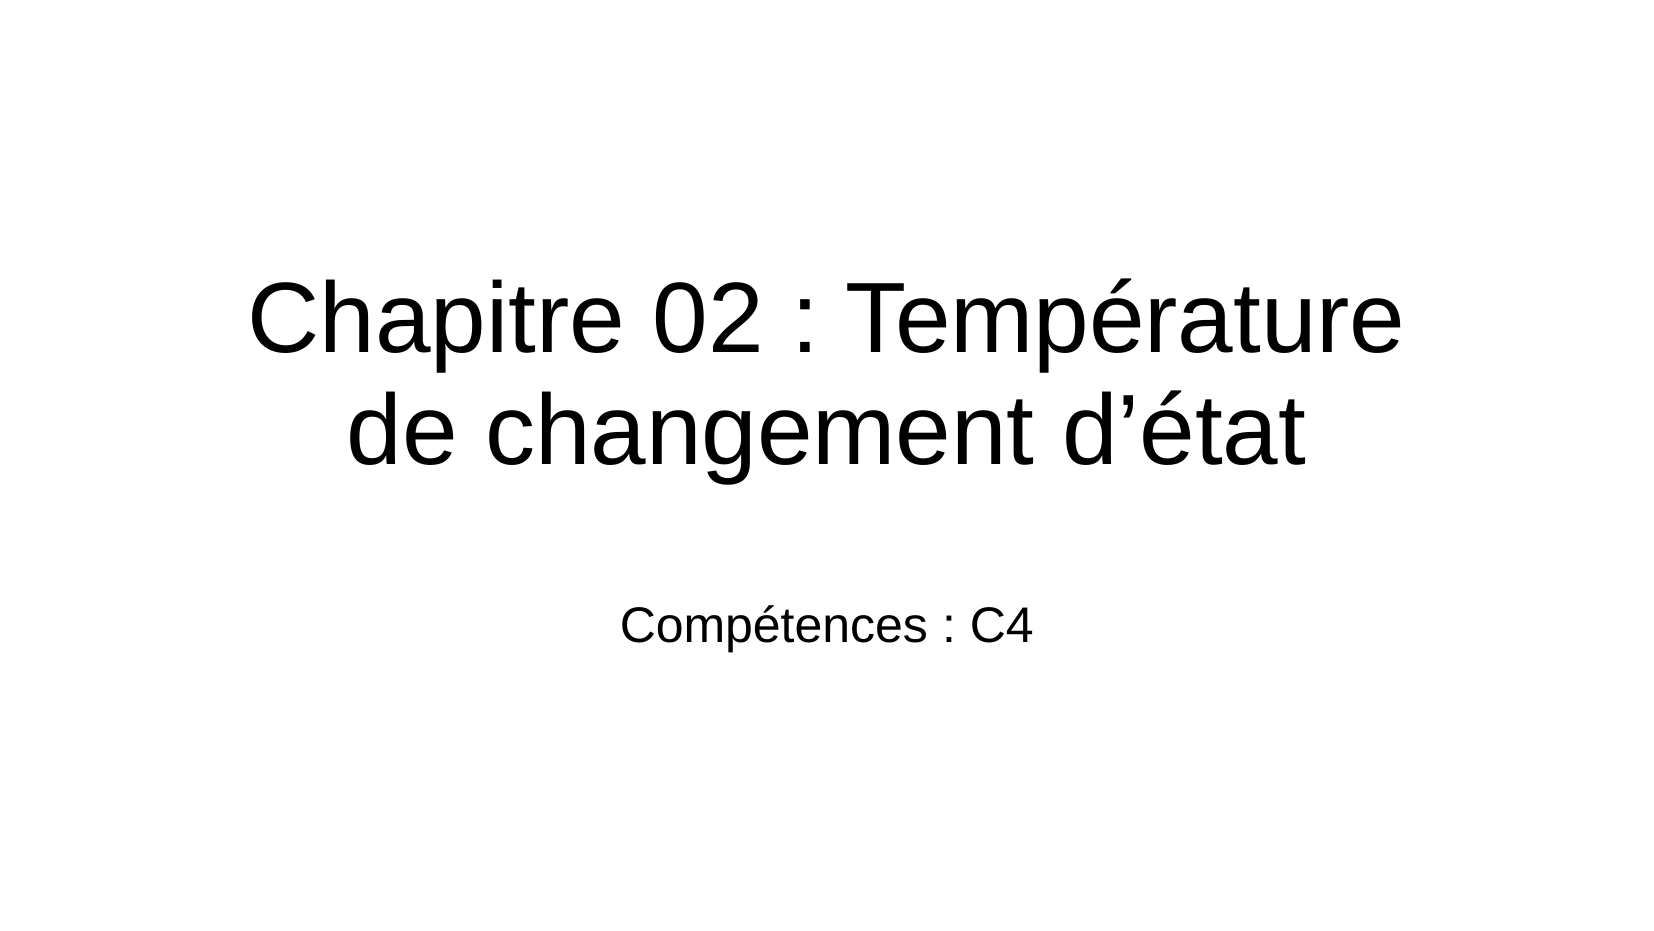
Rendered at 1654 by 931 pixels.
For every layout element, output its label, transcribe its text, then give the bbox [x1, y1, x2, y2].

subtitle Chapitre 02 : Température de changement d’état Compétences : C4 [82, 59, 1571, 857]
